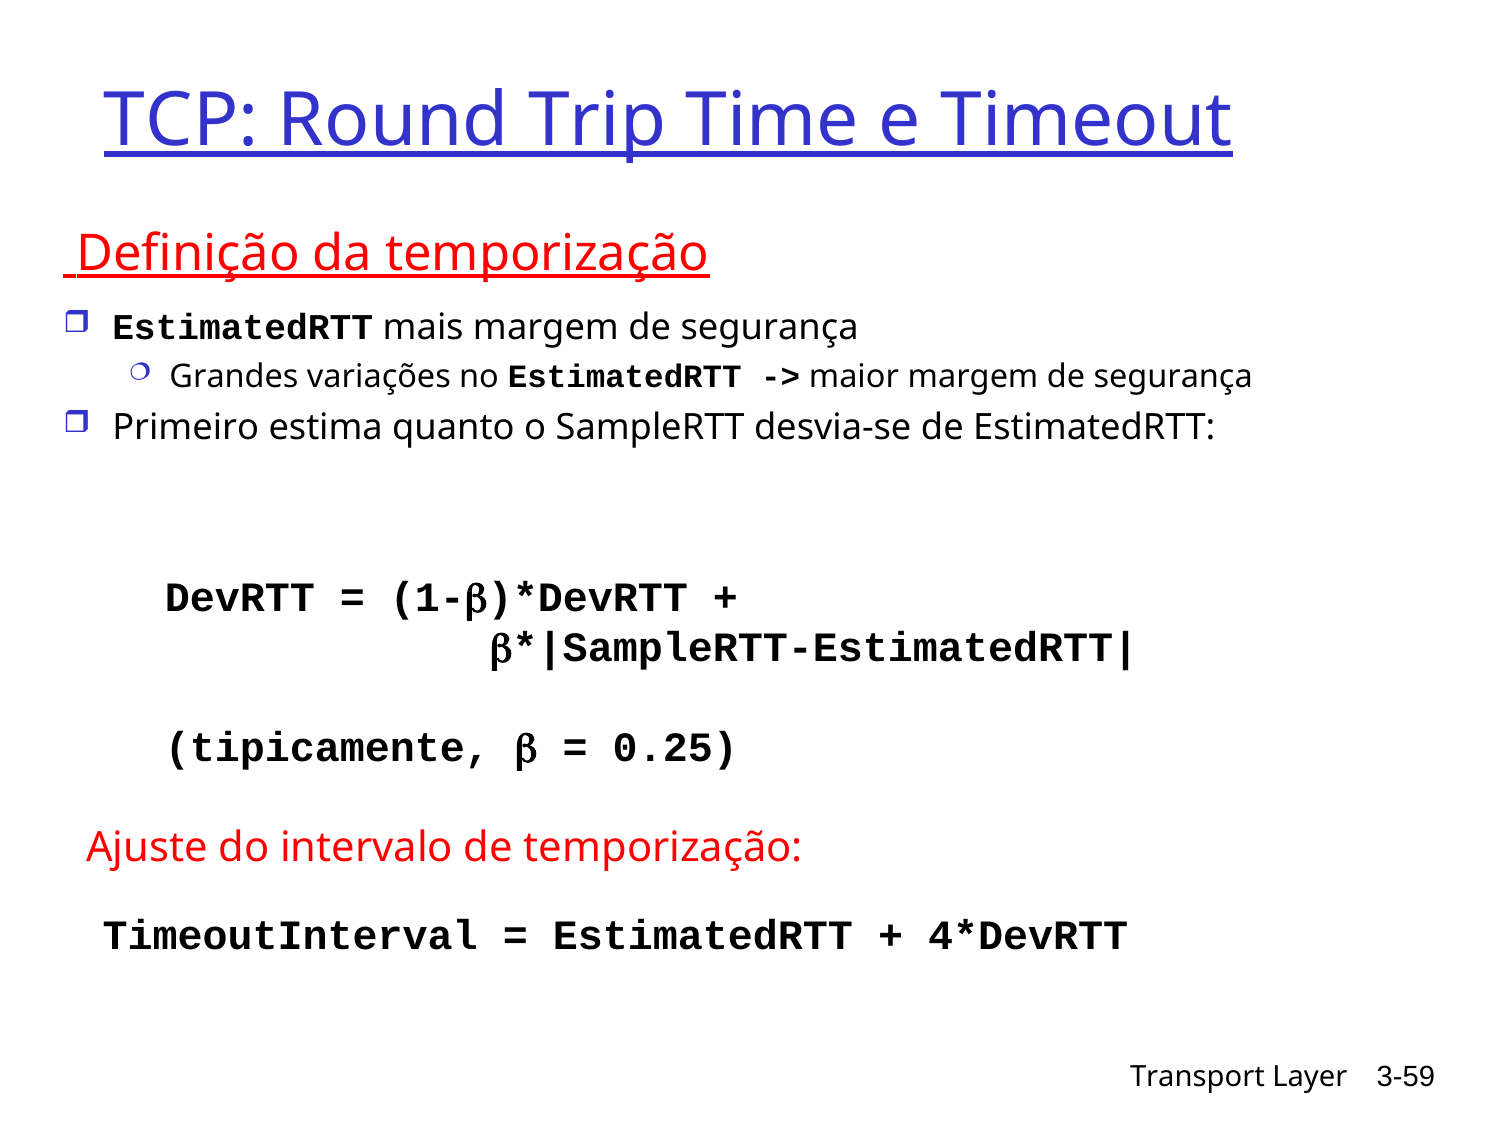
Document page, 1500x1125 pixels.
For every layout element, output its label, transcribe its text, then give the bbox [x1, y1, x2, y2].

text_box 3-<número> [1339, 1050, 1451, 1125]
text_box DevRTT = (1-)*DevRTT + *|SampleRTT-EstimatedRTT| (tipicamente,  = 0.25) [150, 562, 1295, 778]
list Definição da temporização EstimatedRTT mais margem de segurança Grandes variações no EstimatedRTT -> maior margem de segurança Primeiro estima quanto o SampleRTT desvia-se de EstimatedRTT: [48, 212, 1433, 458]
text_box TimeoutInterval = EstimatedRTT + 4*DevRTT [87, 900, 1143, 966]
text_box Ajuste do intervalo de temporização: [62, 812, 819, 878]
text_box Transport Layer [887, 1050, 1339, 1125]
title TCP: Round Trip Time e Timeout [89, 21, 1365, 210]
